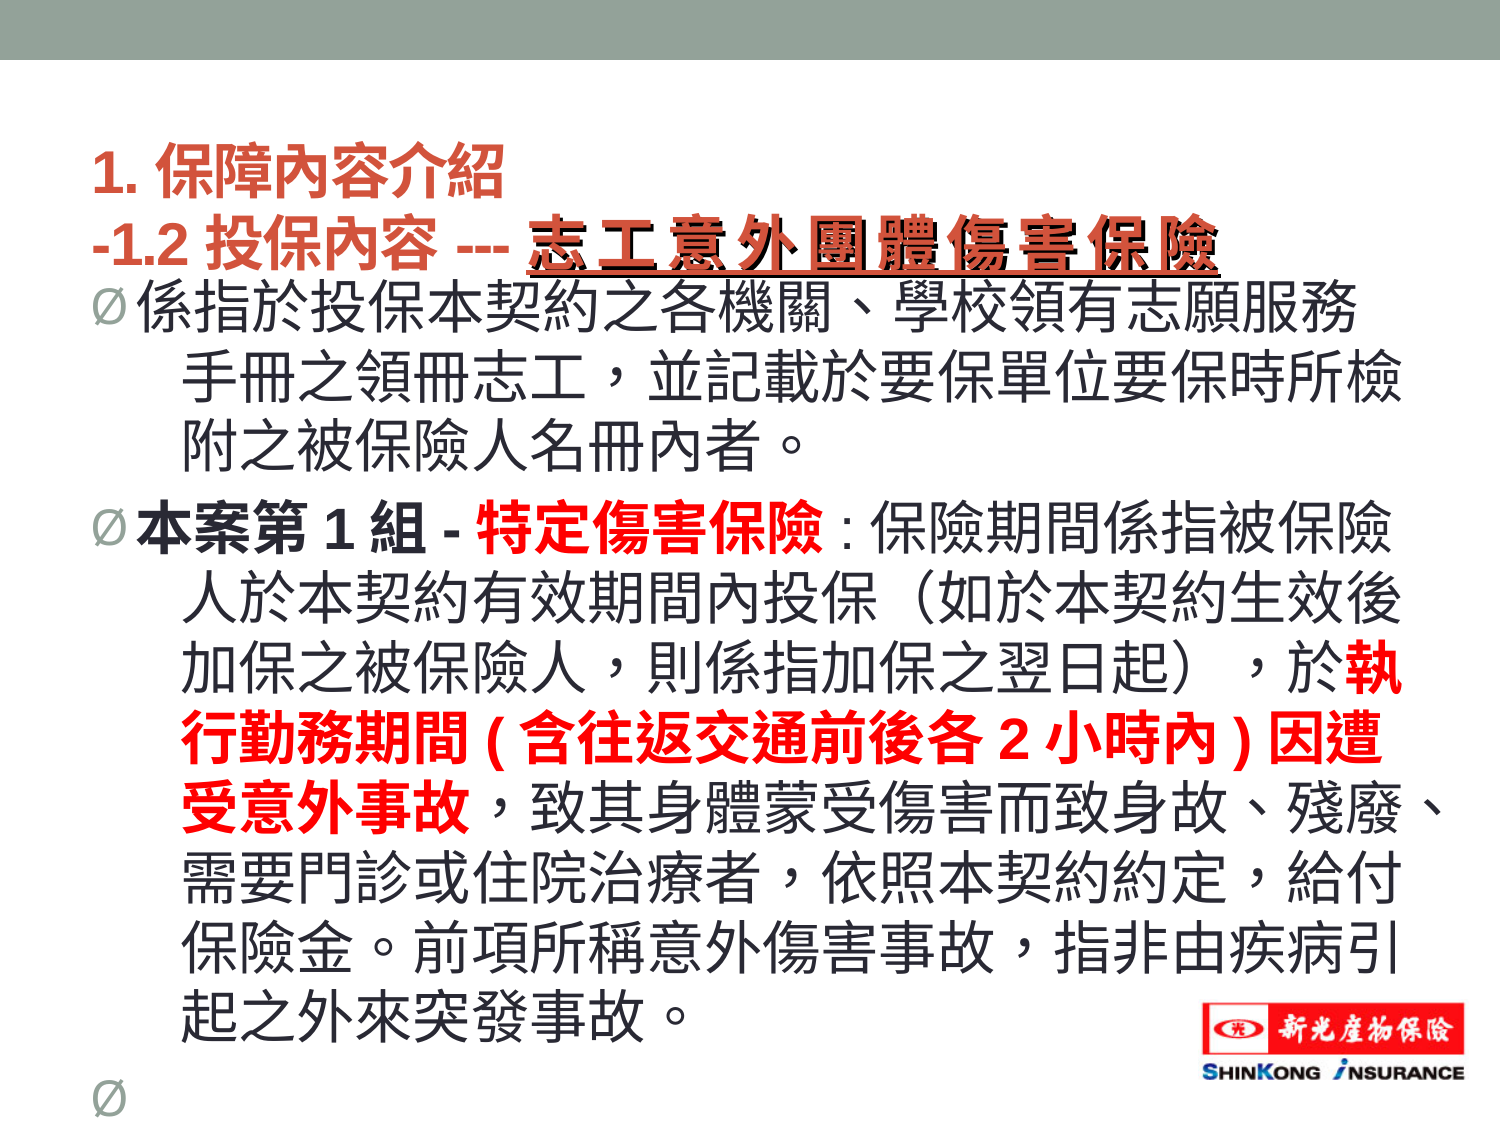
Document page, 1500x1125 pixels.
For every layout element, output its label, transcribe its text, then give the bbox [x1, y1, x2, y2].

title 1.保障內容介紹 -1.2投保內容---志 工 意 外 團 體 傷 害 保 險 [76, 125, 1427, 289]
list 係指於投保本契約之各機關、學校領有志願服務手冊之領冊志工，並記載於要保單位要保時所檢附之被保險人名冊內者。 本案第1組-特定傷害保險:保險期間係指被保險人於本契約有效期間內投保（如於本契約生效後加保之被保險人，則係指加保之翌日起），於執行勤務期間(含往返交通前後各2小時內)因遭受意外事故，致其身體蒙受傷害而致身故、殘廢、需要門診或住院治療者，依照本契約約定，給付保險金。前項所稱意外傷害事故，指非由疾病引起之外來突發事故。 [75, 262, 1426, 1063]
